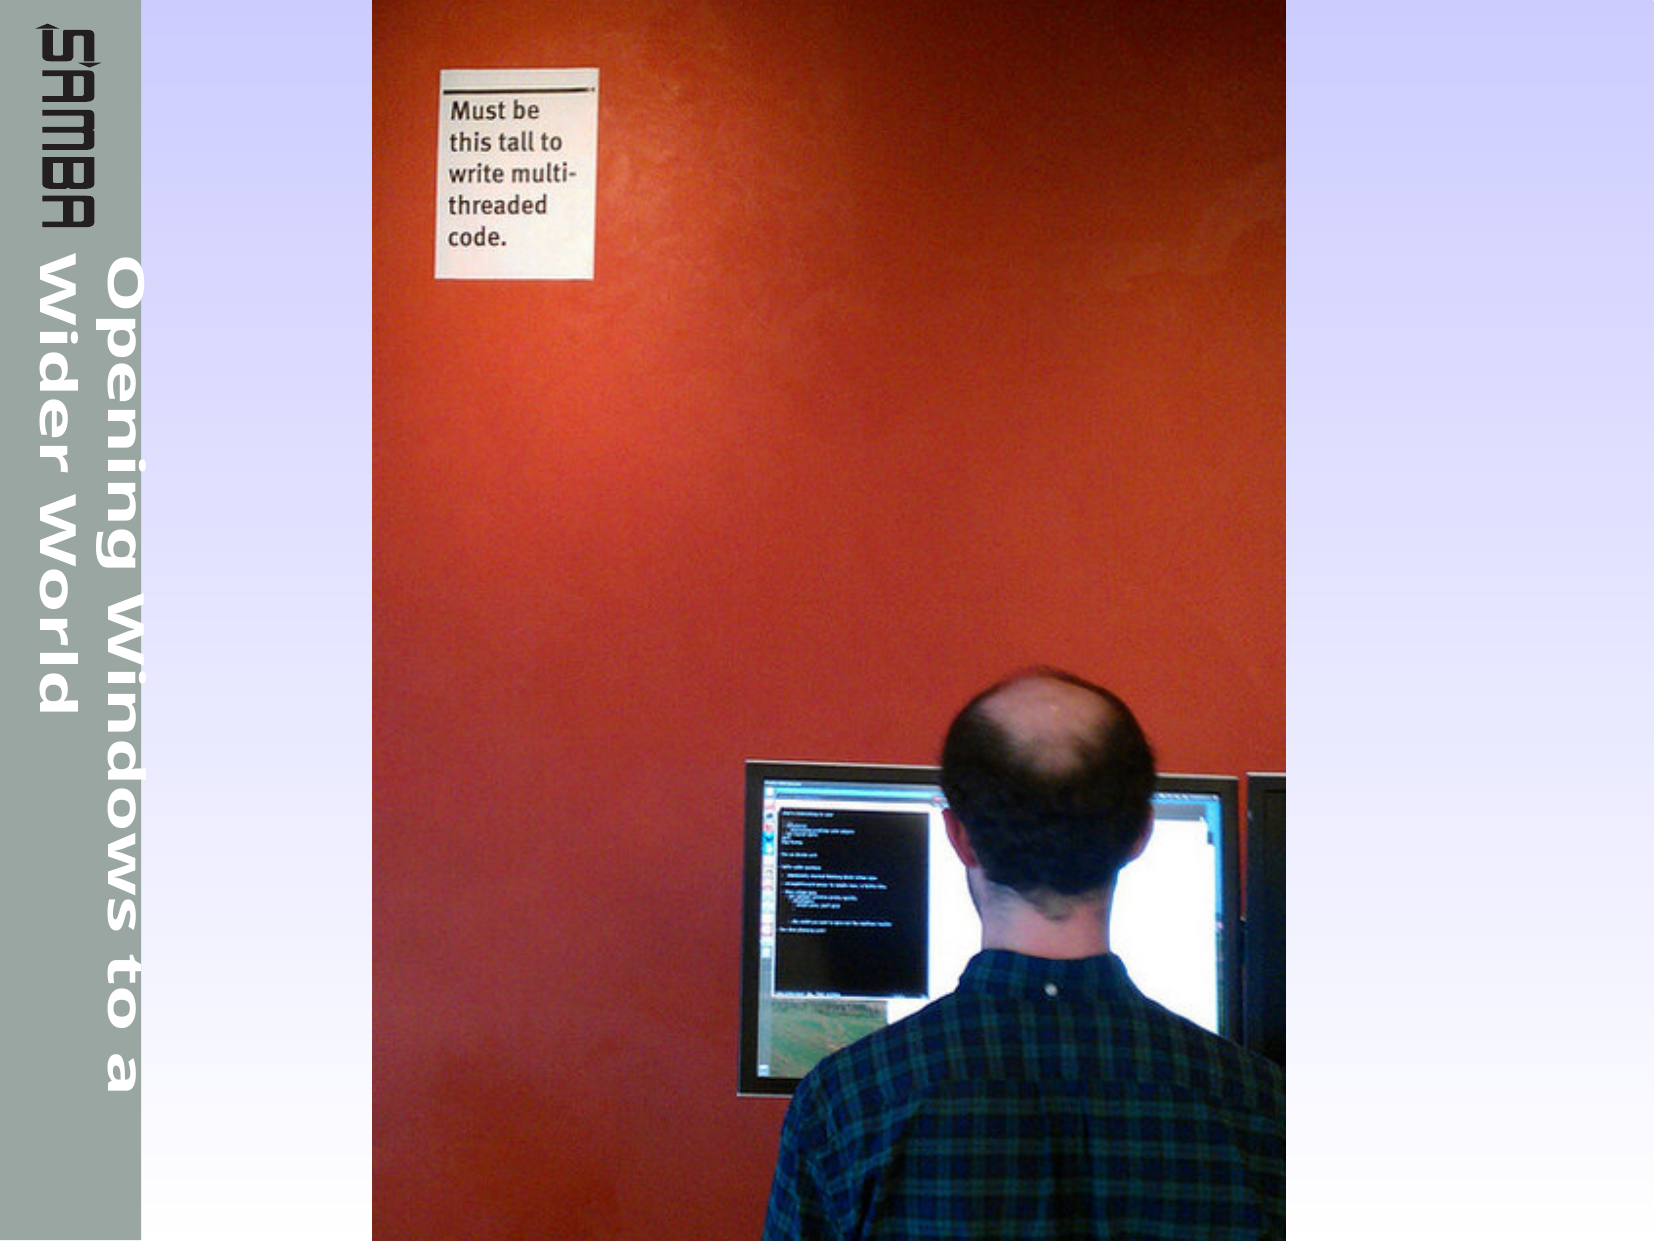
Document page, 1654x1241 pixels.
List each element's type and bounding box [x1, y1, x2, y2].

picture [372, 0, 1286, 1241]
